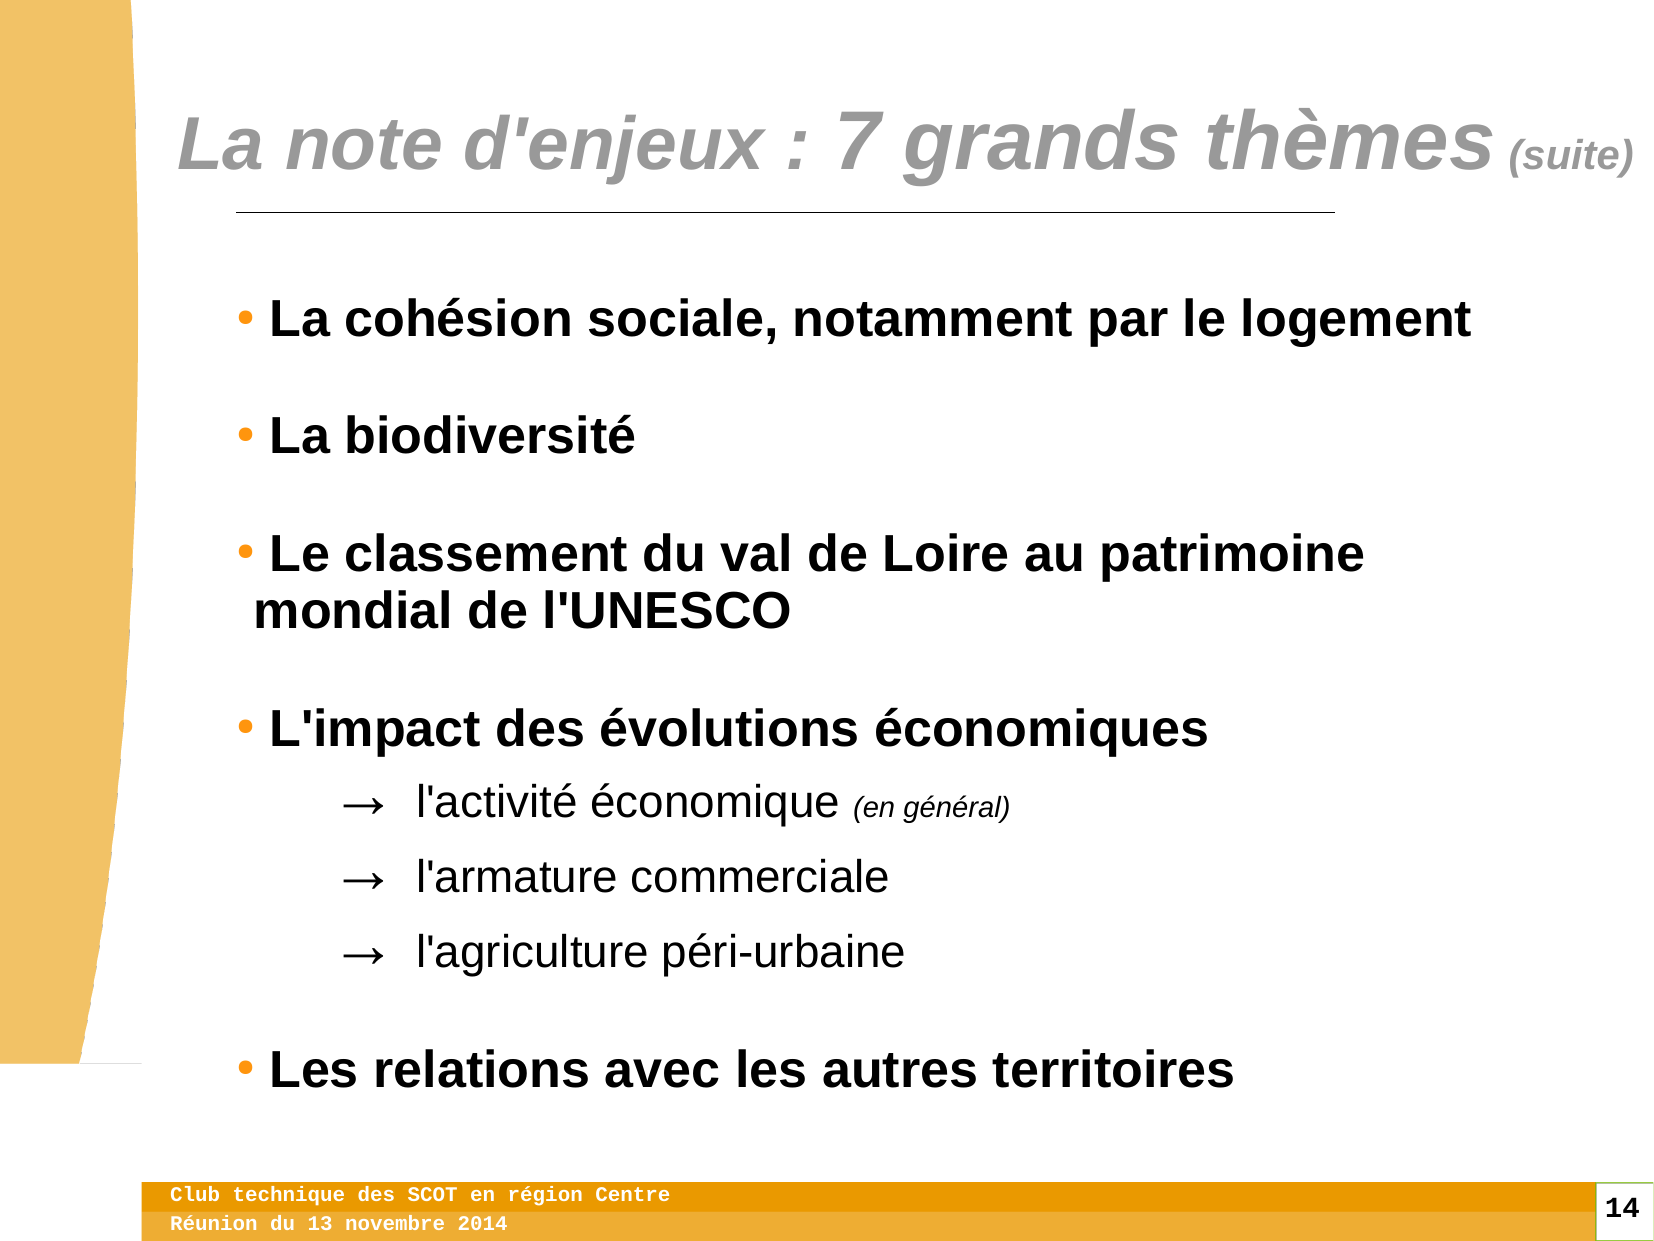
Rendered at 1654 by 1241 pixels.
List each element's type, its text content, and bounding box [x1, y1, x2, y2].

list La cohésion sociale, notamment par le logement La biodiversité Le classement du val de Loire au patrimoine mondial de l'UNESCO L'impact des évolutions économiques → l'activité économique (en général) → l'armature commerciale → l'agriculture péri-urbaine Les relations avec les autres territoires [236, 218, 1565, 1099]
picture [0, 0, 1654, 1241]
title La note d'enjeux : 7 grands thèmes (suite) [177, 69, 1654, 218]
